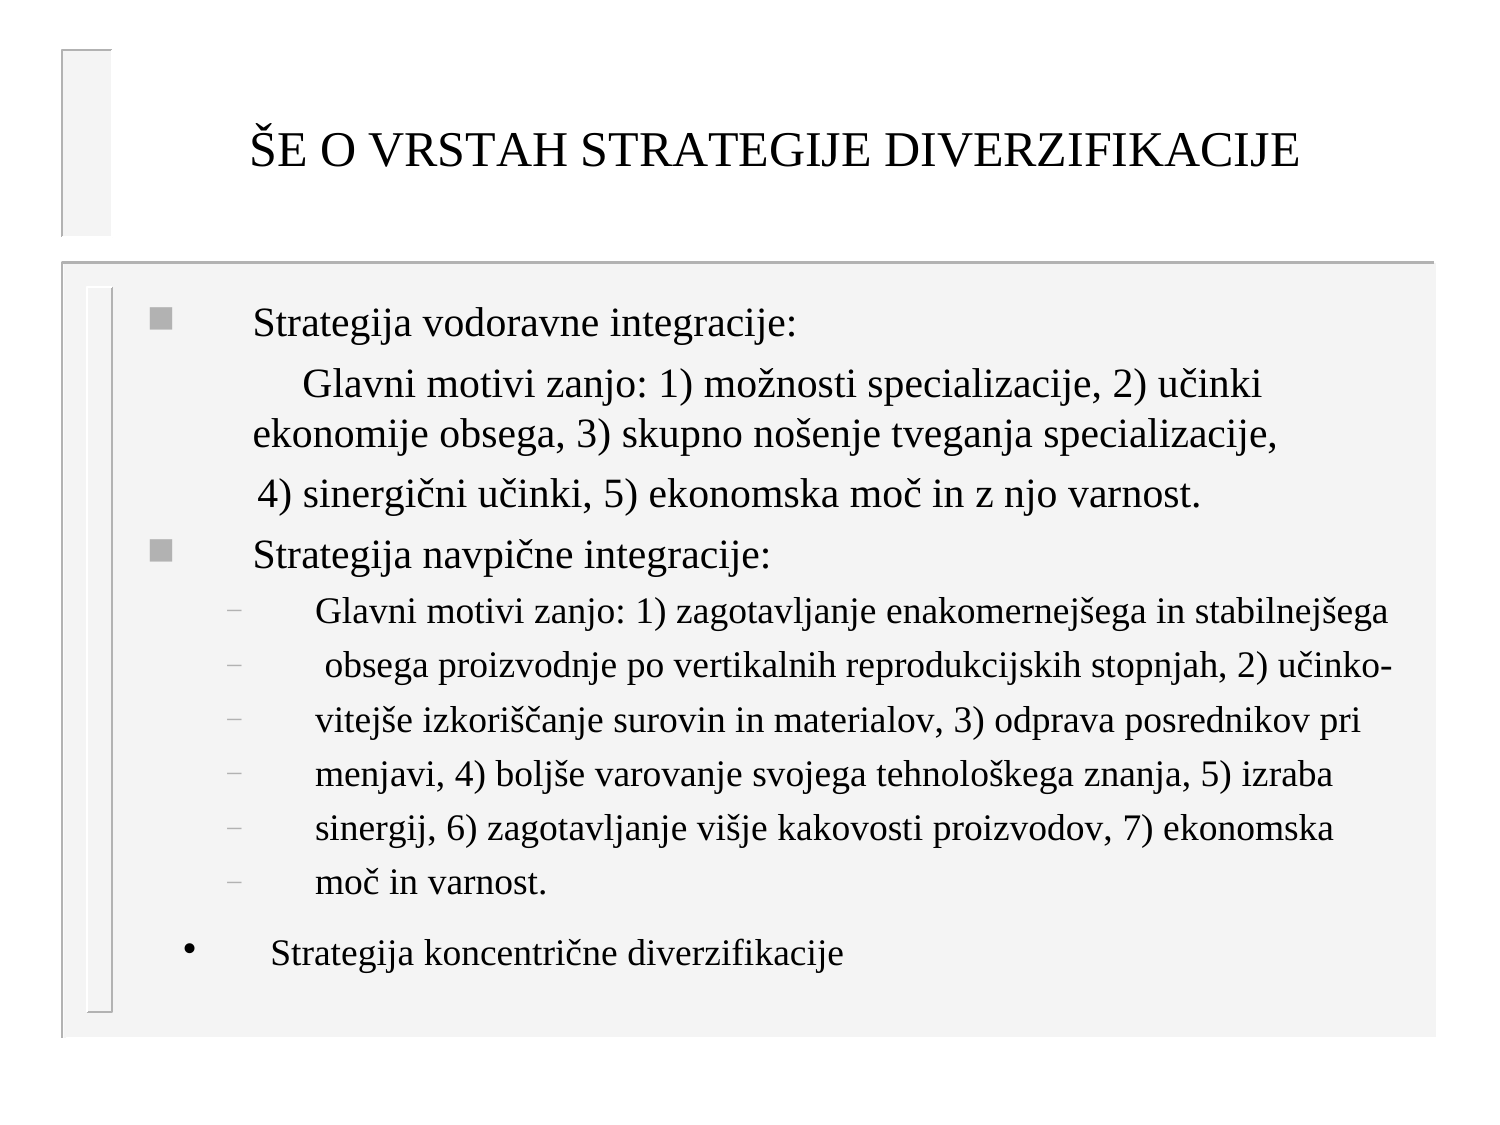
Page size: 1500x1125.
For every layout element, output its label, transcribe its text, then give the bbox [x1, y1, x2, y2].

list Strategija vodoravne integracije: Glavni motivi zanjo: 1) možnosti specializacije, 2) učinki ekonomije obsega, 3) skupno nošenje tveganja specializacije, 4) sinergični učinki, 5) ekonomska moč in z njo varnost. Strategija navpične integracije: Glavni motivi zanjo: 1) zagotavljanje enakomernejšega in stabilnejšega obsega proizvodnje po vertikalnih reprodukcijskih stopnjah, 2) učinko- vitejše izkoriščanje surovin in materialov, 3) odprava posrednikov pri menjavi, 4) boljše varovanje svojega tehnološkega znanja, 5) izraba sinergij, 6) zagotavljanje višje kakovosti proizvodov, 7) ekonomska moč in varnost. [137, 287, 1413, 963]
text_box Strategija koncentrične diverzifikacije [167, 915, 861, 982]
title ŠE O VRSTAH STRATEGIJE DIVERZIFIKACIJE [137, 56, 1413, 238]
